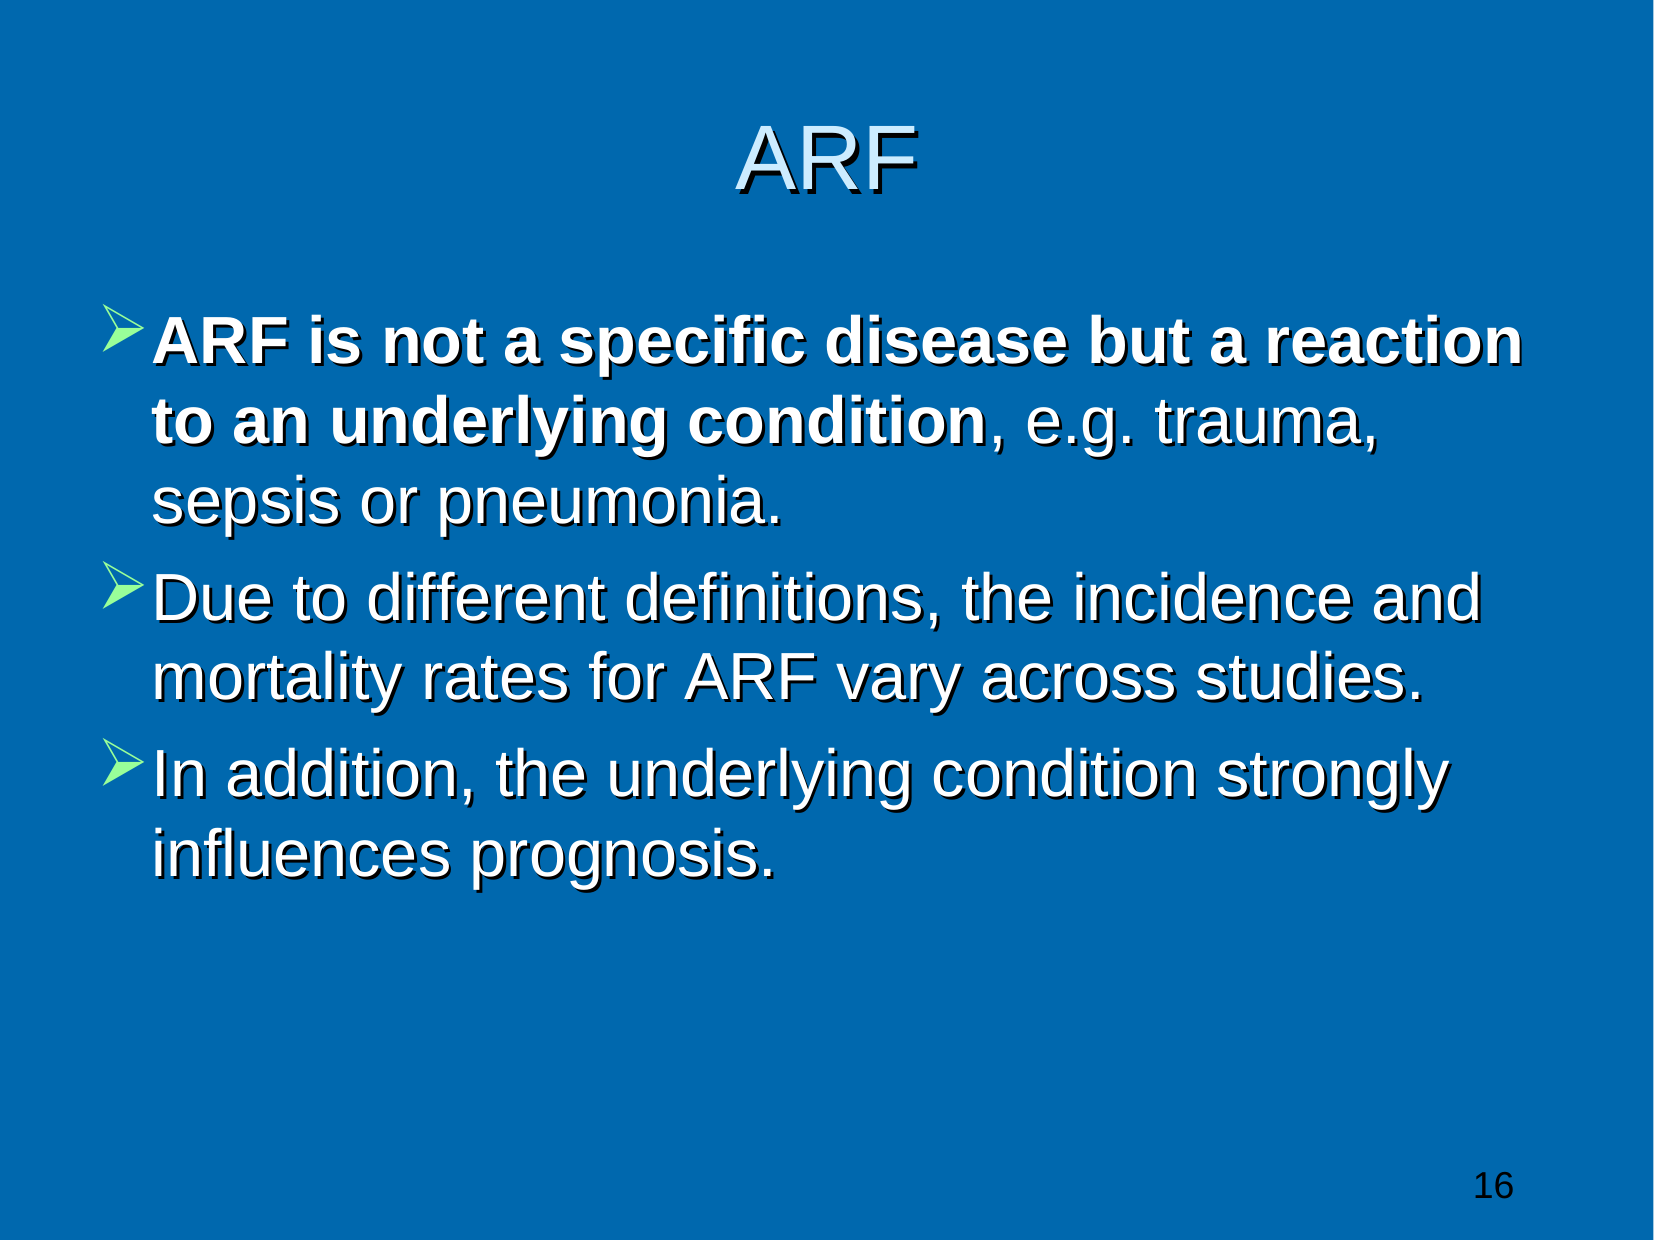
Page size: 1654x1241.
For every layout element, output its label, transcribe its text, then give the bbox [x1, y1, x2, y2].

text_box <číslo> [1458, 1129, 1570, 1214]
text_box ARF is not a specific disease but a reaction to an underlying condition, e.g. trauma, sepsis or pneumonia. Due to different definitions, the incidence and mortality rates for ARF vary across studies. In addition, the underlying condition strongly influences prognosis. [82, 289, 1571, 1108]
text_box ARF [82, 50, 1571, 257]
